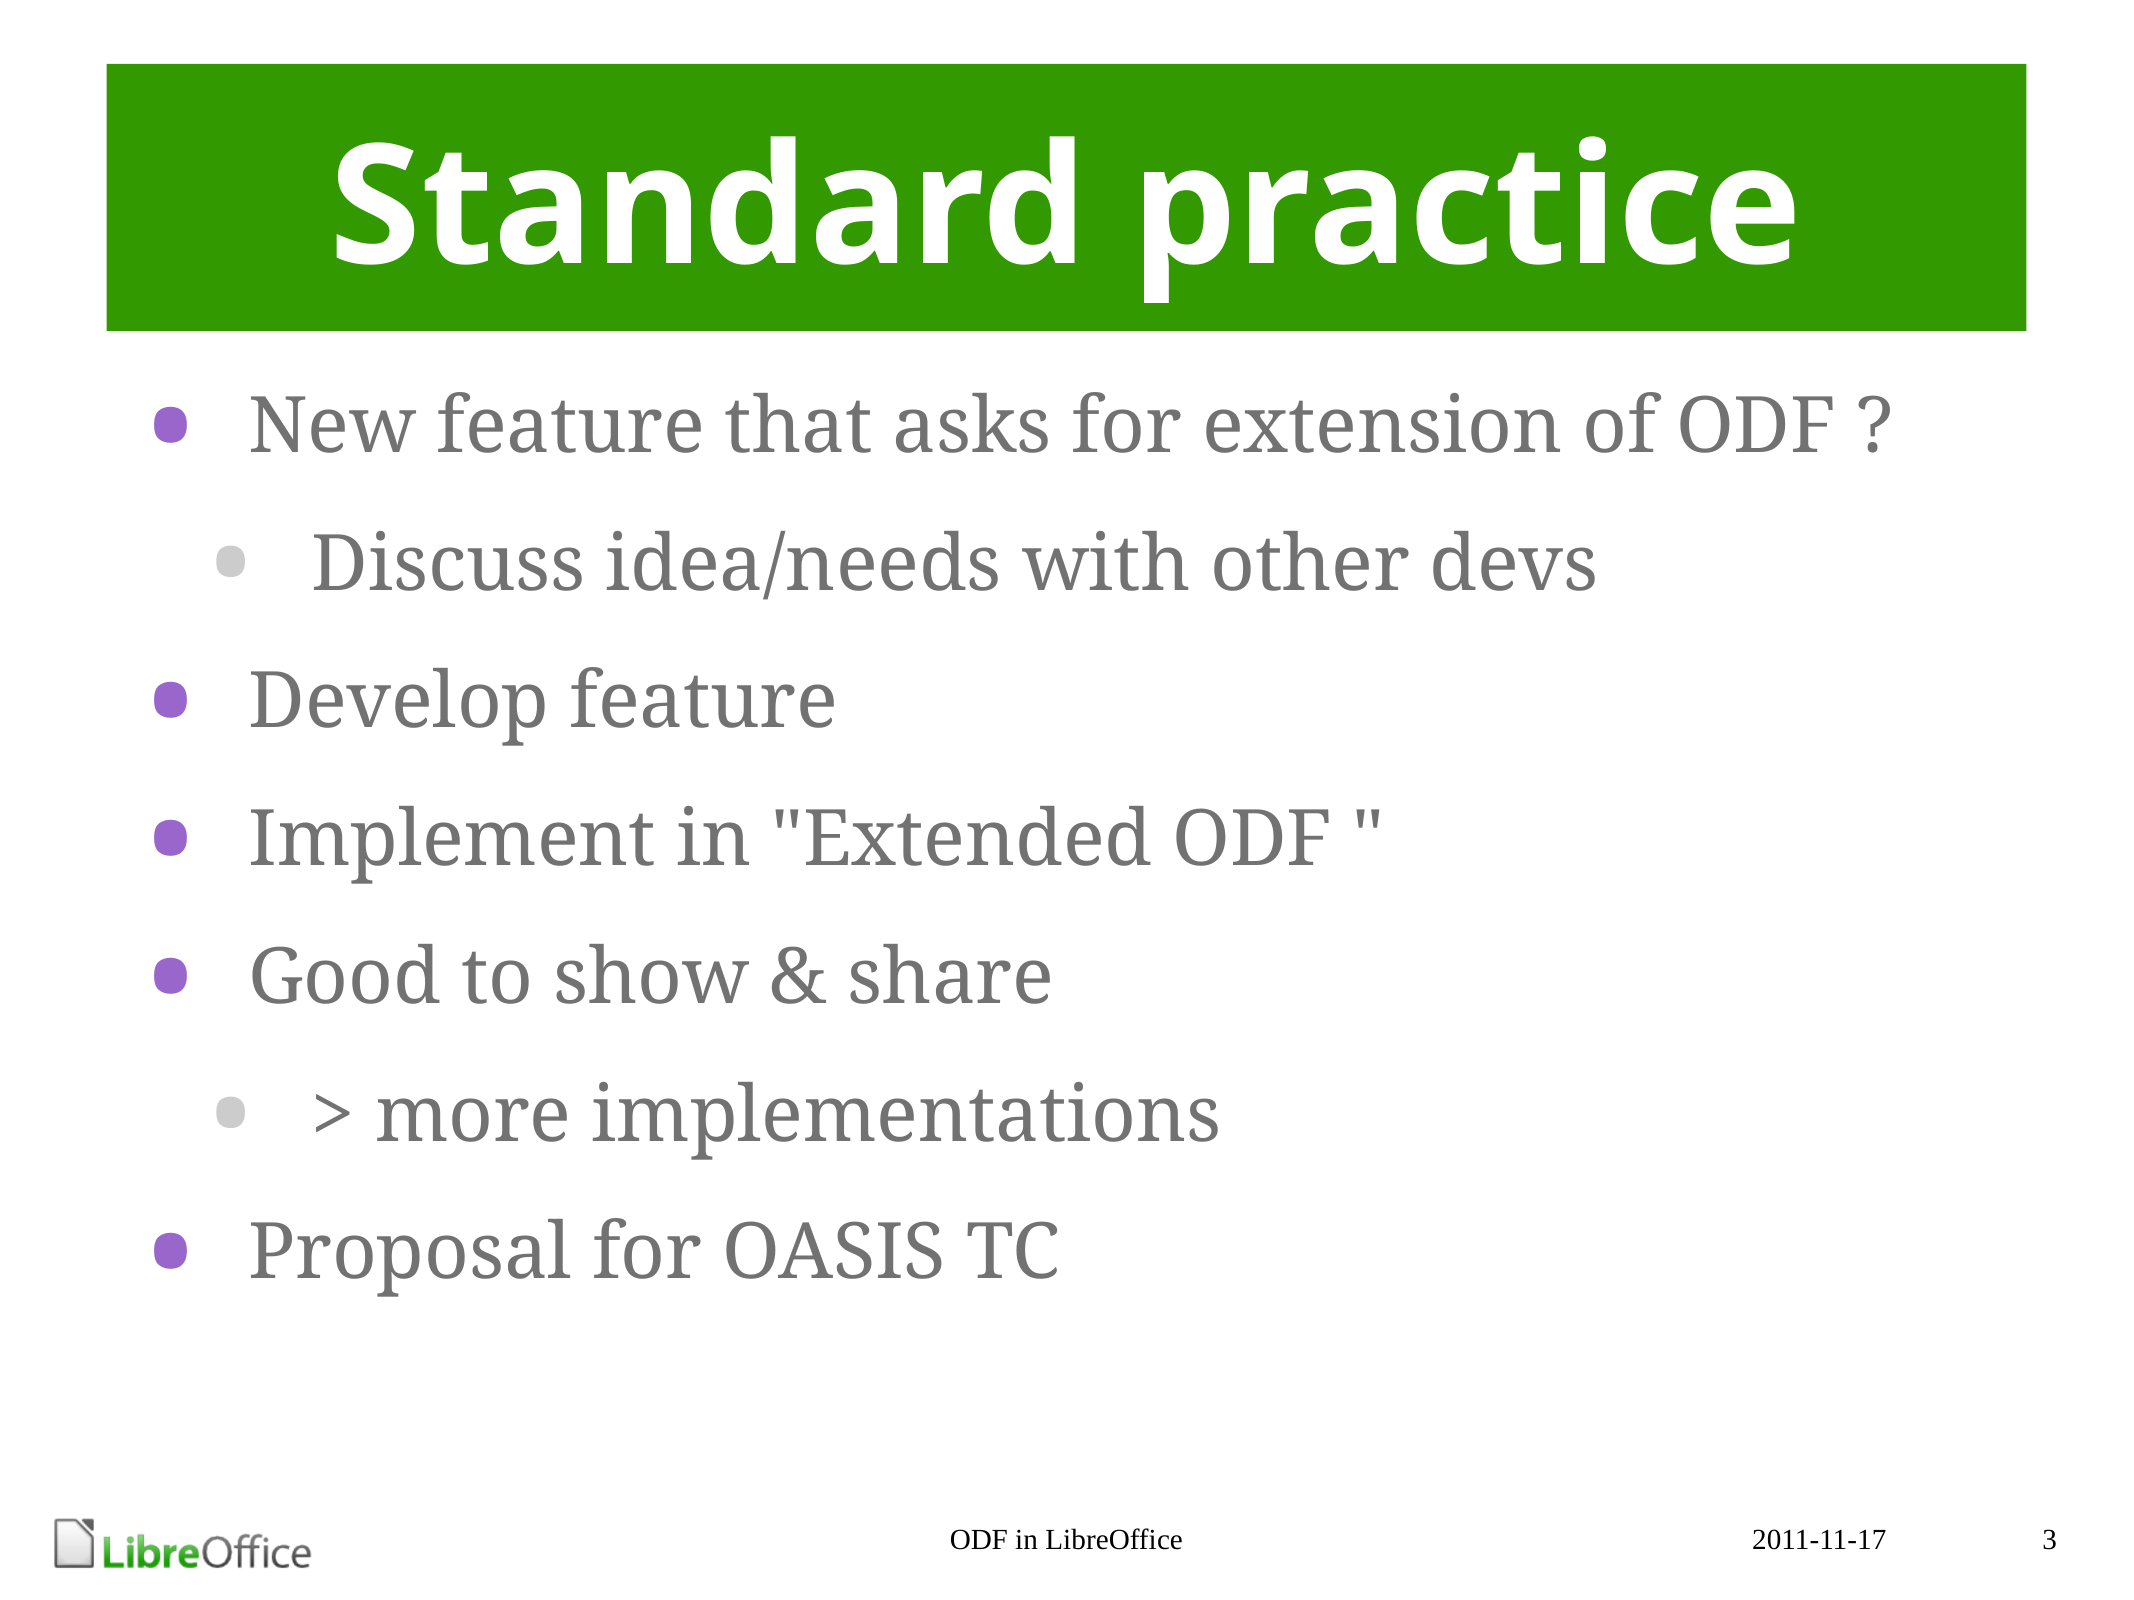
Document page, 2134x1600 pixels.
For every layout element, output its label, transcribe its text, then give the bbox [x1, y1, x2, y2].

picture [35, 1499, 331, 1588]
list New feature that asks for extension of ODF ? Discuss idea/needs with other devs Develop feature Implement in "Extended ODF " Good to show & share > more implementations Proposal for OASIS TC [106, 374, 2027, 1303]
title Standard practice [106, 63, 2027, 331]
